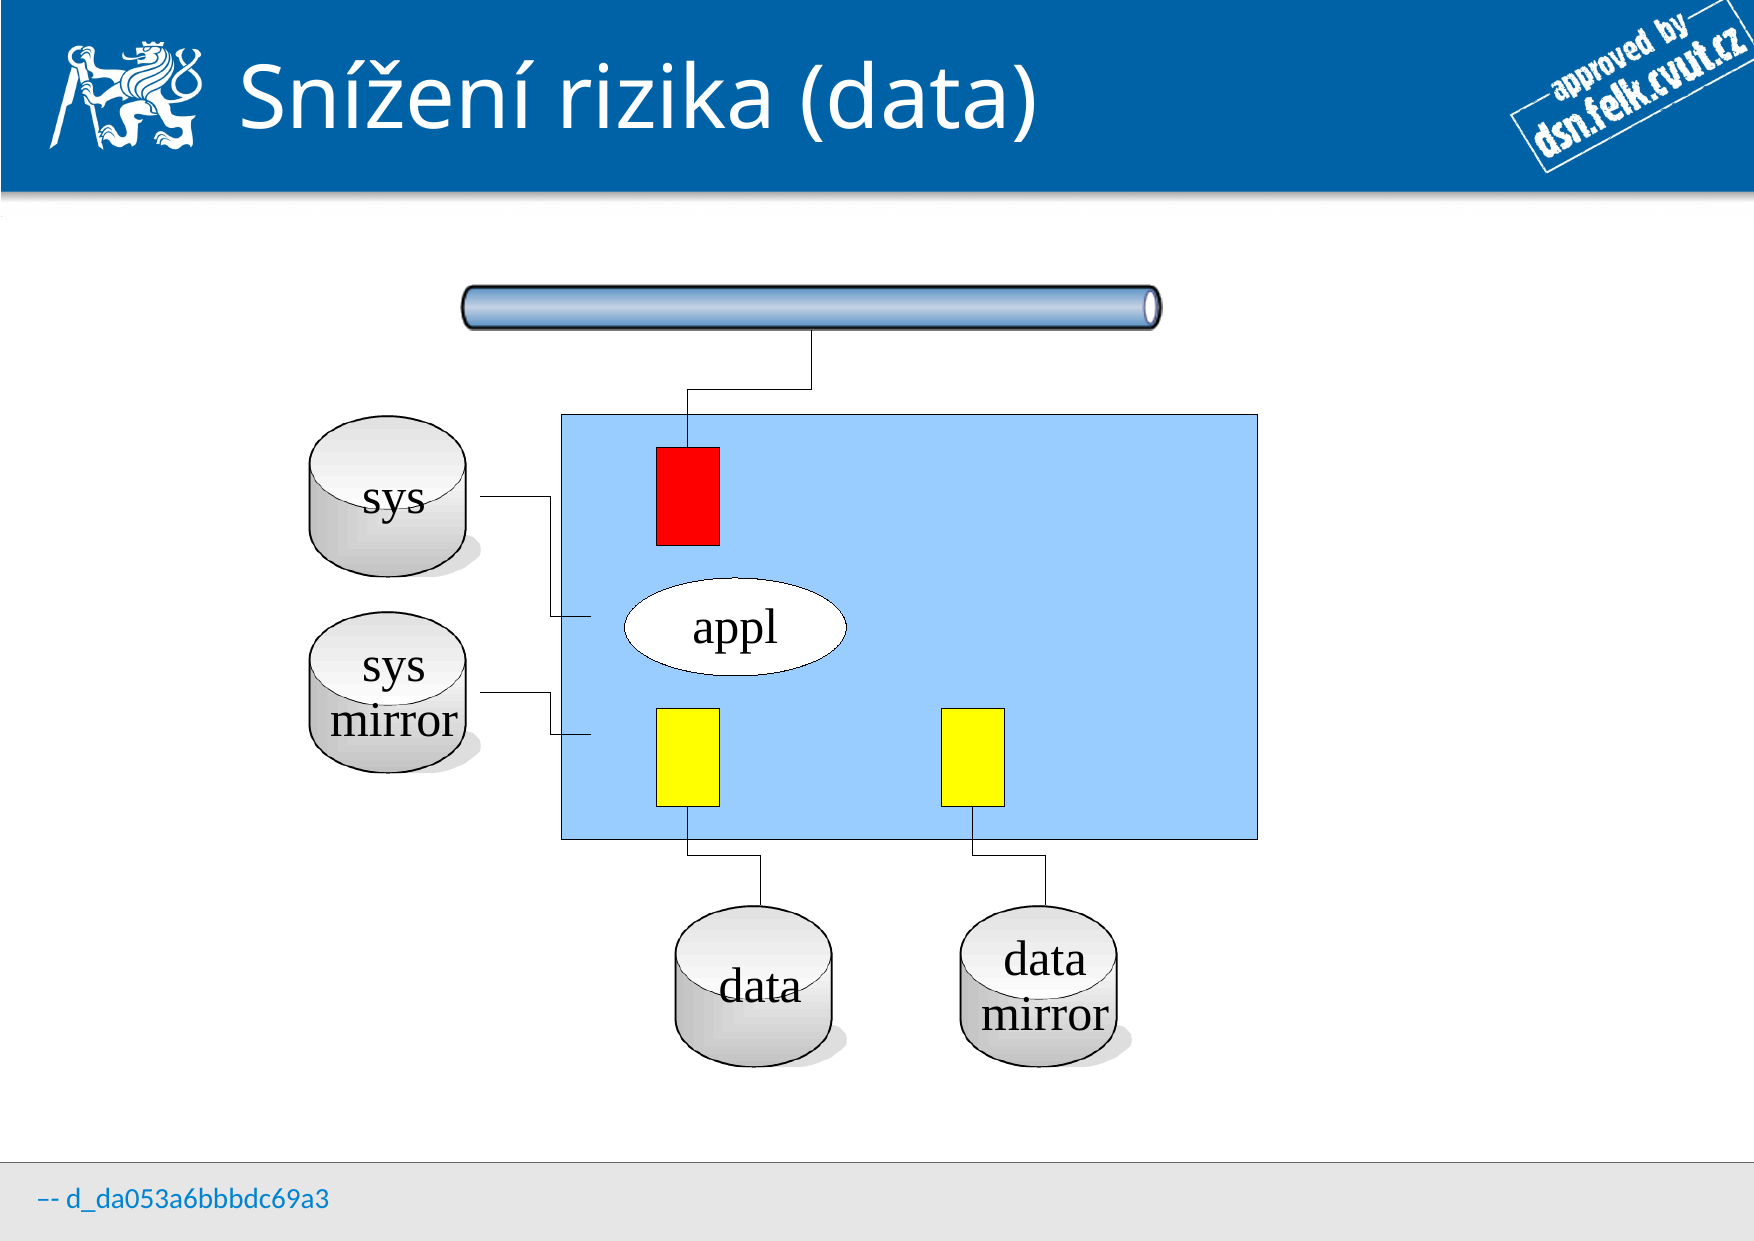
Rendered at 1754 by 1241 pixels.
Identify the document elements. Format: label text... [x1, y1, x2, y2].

title Snížení rizika (data) [238, 0, 1512, 188]
picture [1, 0, 1754, 217]
picture [674, 904, 847, 1068]
text_box lan [656, 447, 720, 546]
picture [460, 284, 1163, 331]
text_box SCSI2 [941, 708, 1005, 807]
picture [308, 610, 481, 774]
picture [959, 904, 1132, 1068]
text_box SCSI1 [656, 708, 720, 807]
text_box [561, 414, 1258, 840]
text_box appl [624, 577, 847, 676]
picture [308, 414, 481, 578]
